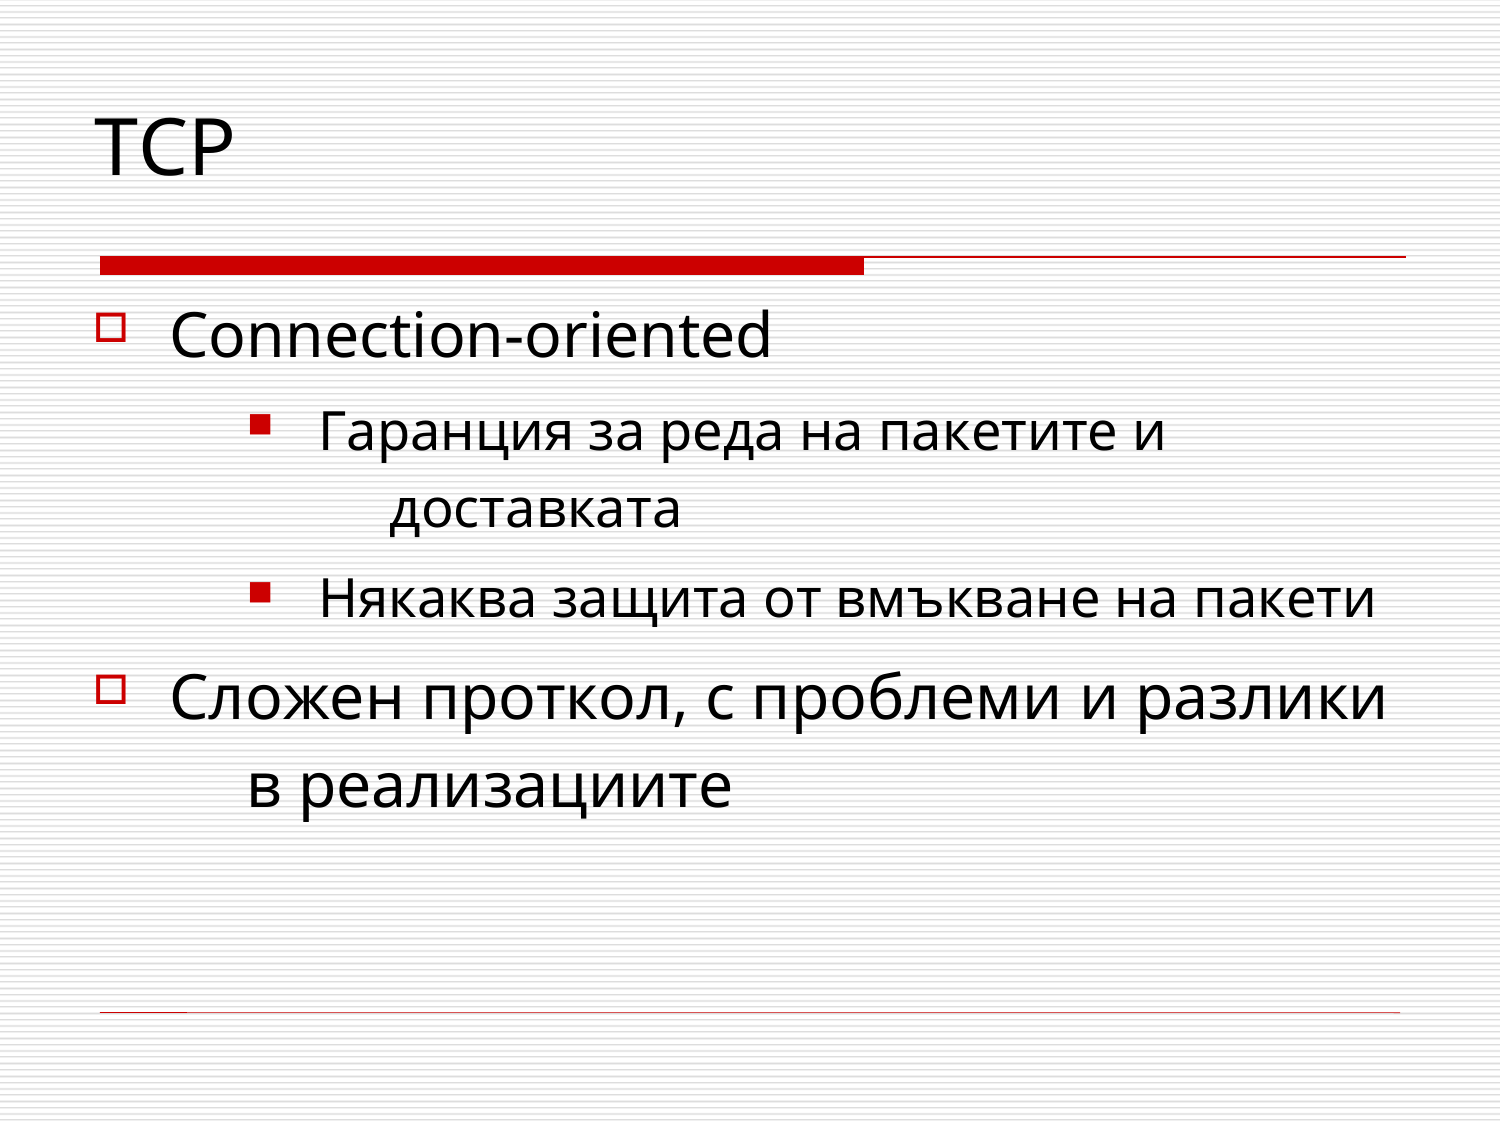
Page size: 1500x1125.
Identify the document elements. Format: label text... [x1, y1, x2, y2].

picture [0, 0, 1500, 1125]
list Connection-oriented Гаранция за реда на пакетите и доставката Някаква защита от вмъкване на пакети Сложен проткол, с проблеми и разлики в реализациите [92, 287, 1405, 988]
title TCP [94, 35, 1407, 249]
